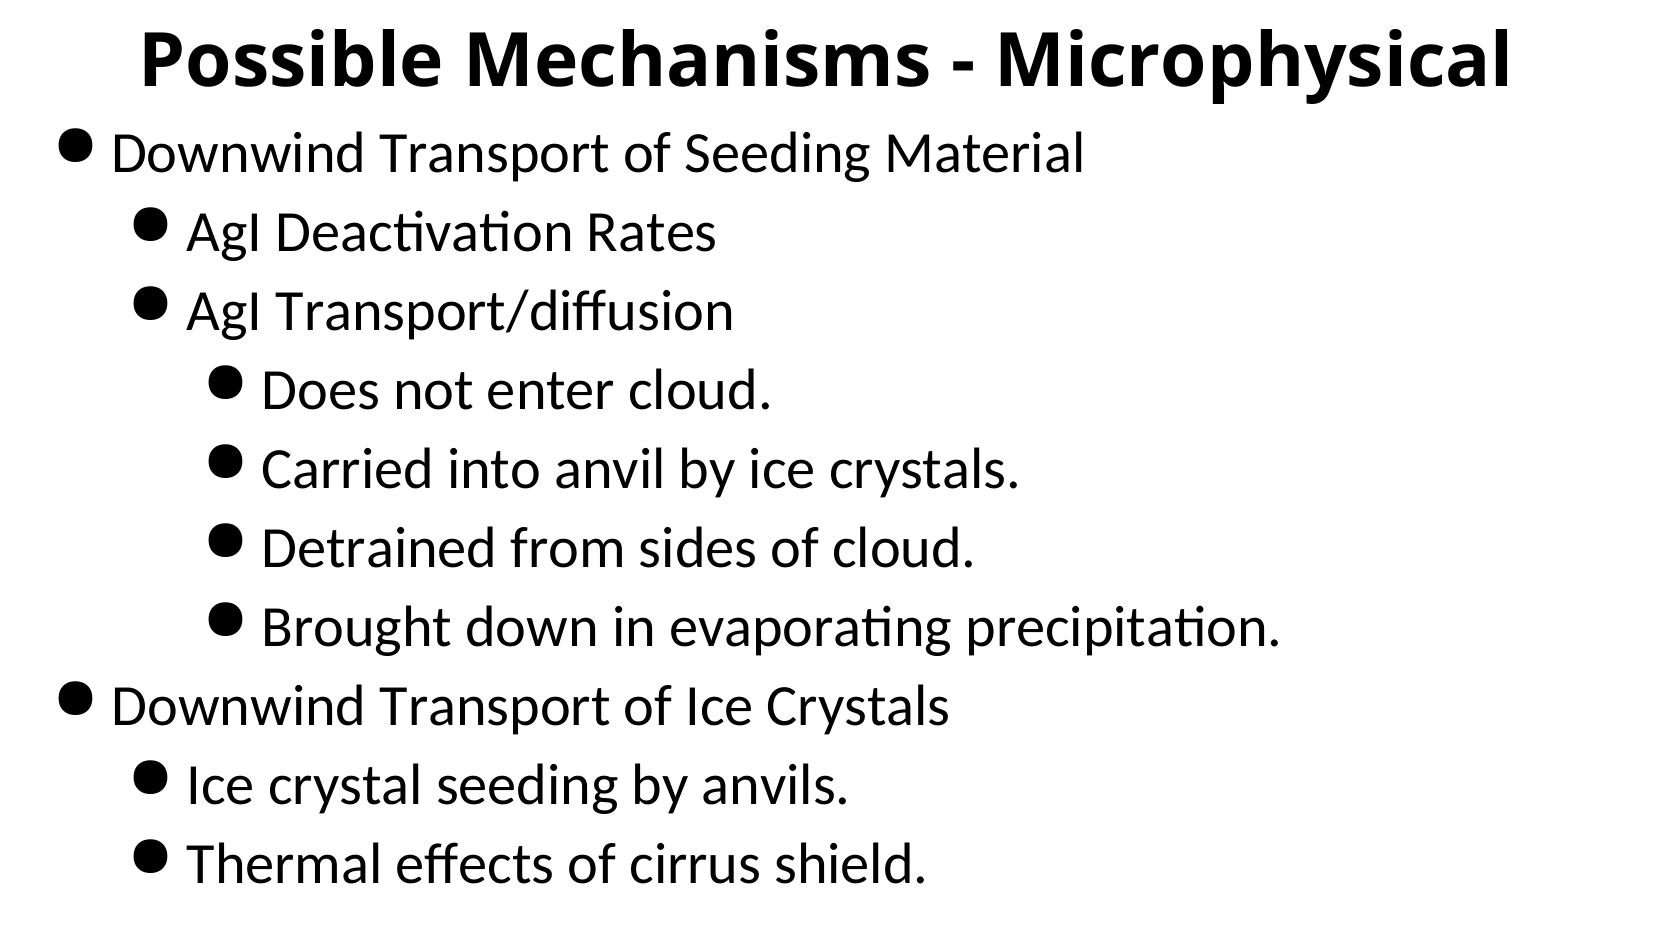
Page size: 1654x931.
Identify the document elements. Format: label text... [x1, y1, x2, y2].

text_box Downwind Transport of Seeding Material AgI Deactivation Rates AgI Transport/diffusion Does not enter cloud. Carried into anvil by ice crystals. Detrained from sides of cloud. Brought down in evaporating precipitation. Downwind Transport of Ice Crystals Ice crystal seeding by anvils. Thermal effects of cirrus shield. [37, 37, 1622, 903]
title Possible Mechanisms - Microphysical [0, 11, 1654, 113]
